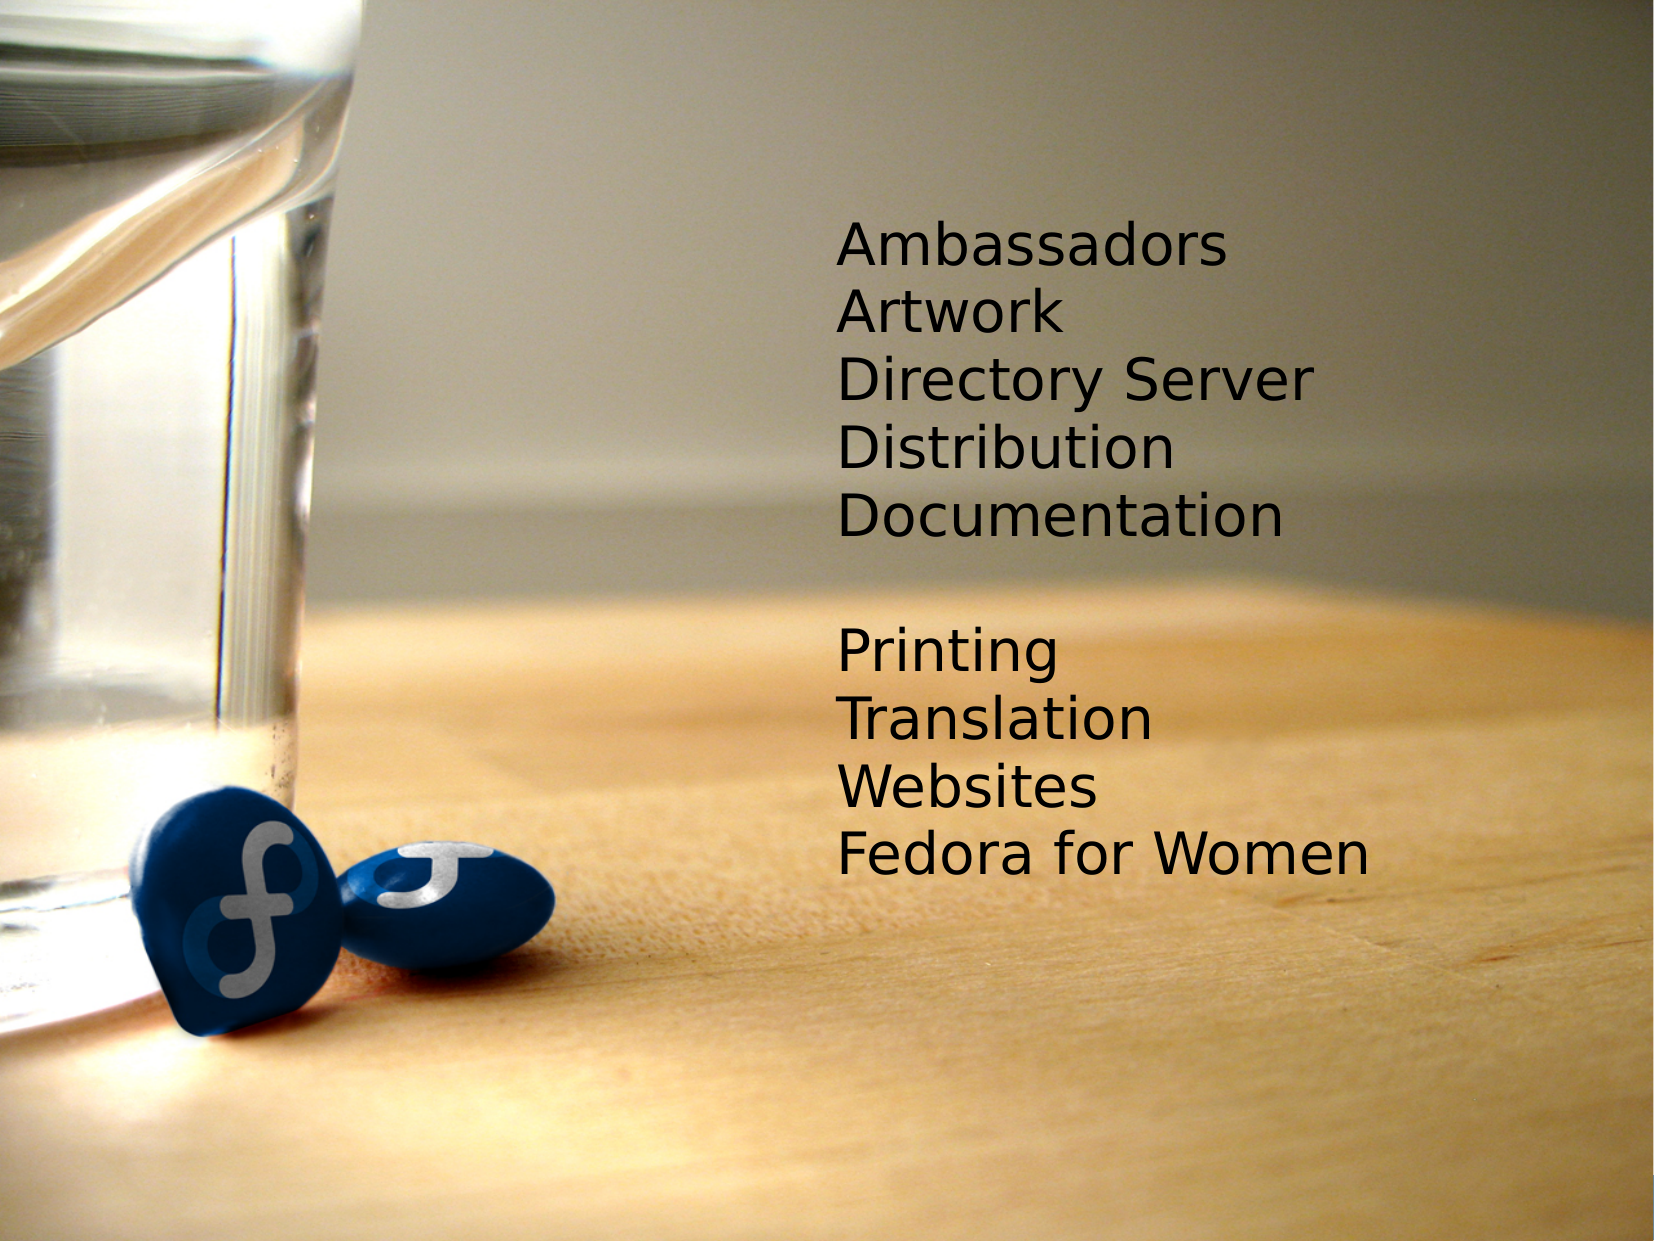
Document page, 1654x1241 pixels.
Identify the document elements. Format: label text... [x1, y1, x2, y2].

picture [0, 0, 1654, 1241]
text_box Ambassadors Artwork Directory Server Distribution Documentation Printing Translation Websites Fedora for Women [821, 203, 1462, 1241]
